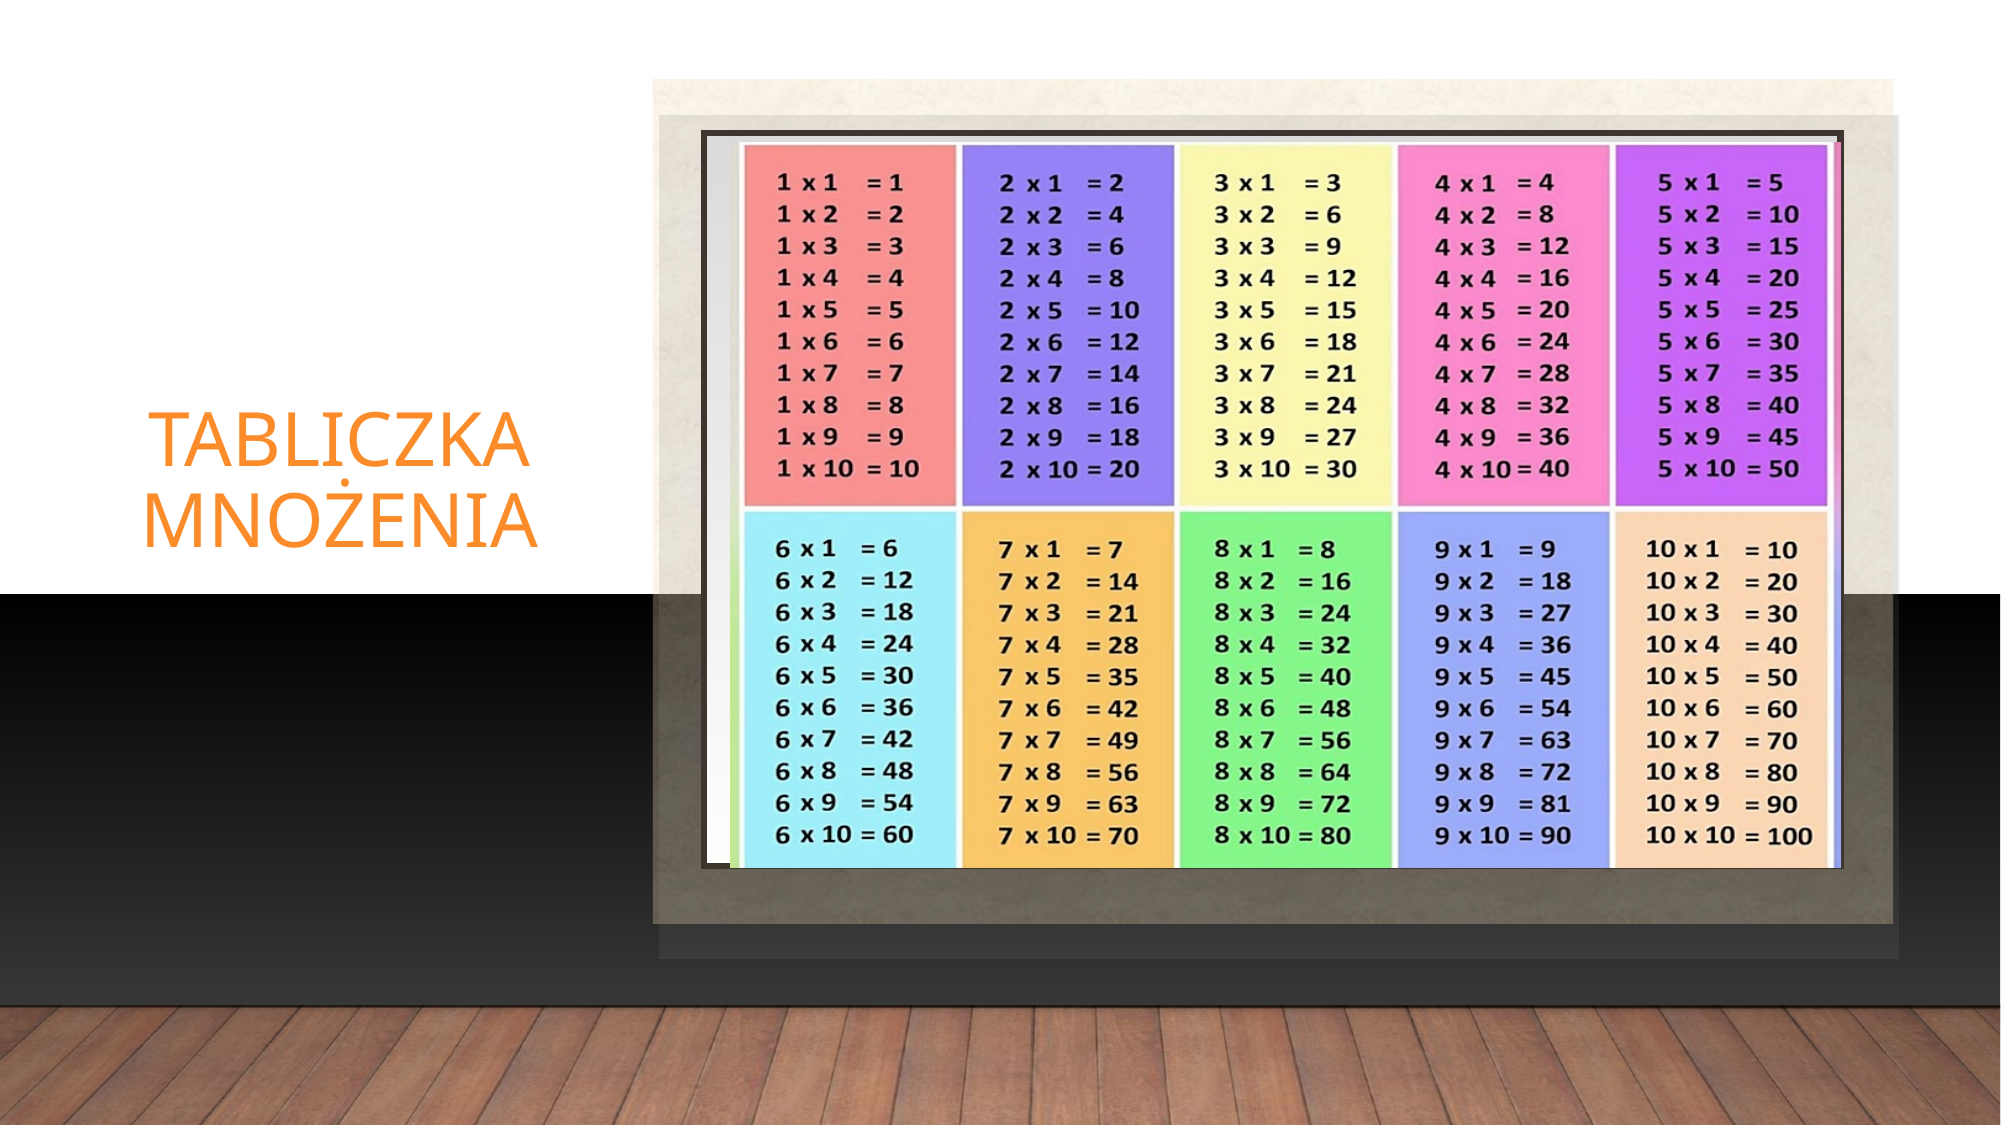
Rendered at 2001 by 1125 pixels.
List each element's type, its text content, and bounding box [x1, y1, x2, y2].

picture [0, 1005, 2000, 1125]
text_box [0, 79, 2000, 1005]
picture [730, 142, 1841, 868]
title TABLICZKA MNOŻENIA [108, 241, 572, 564]
